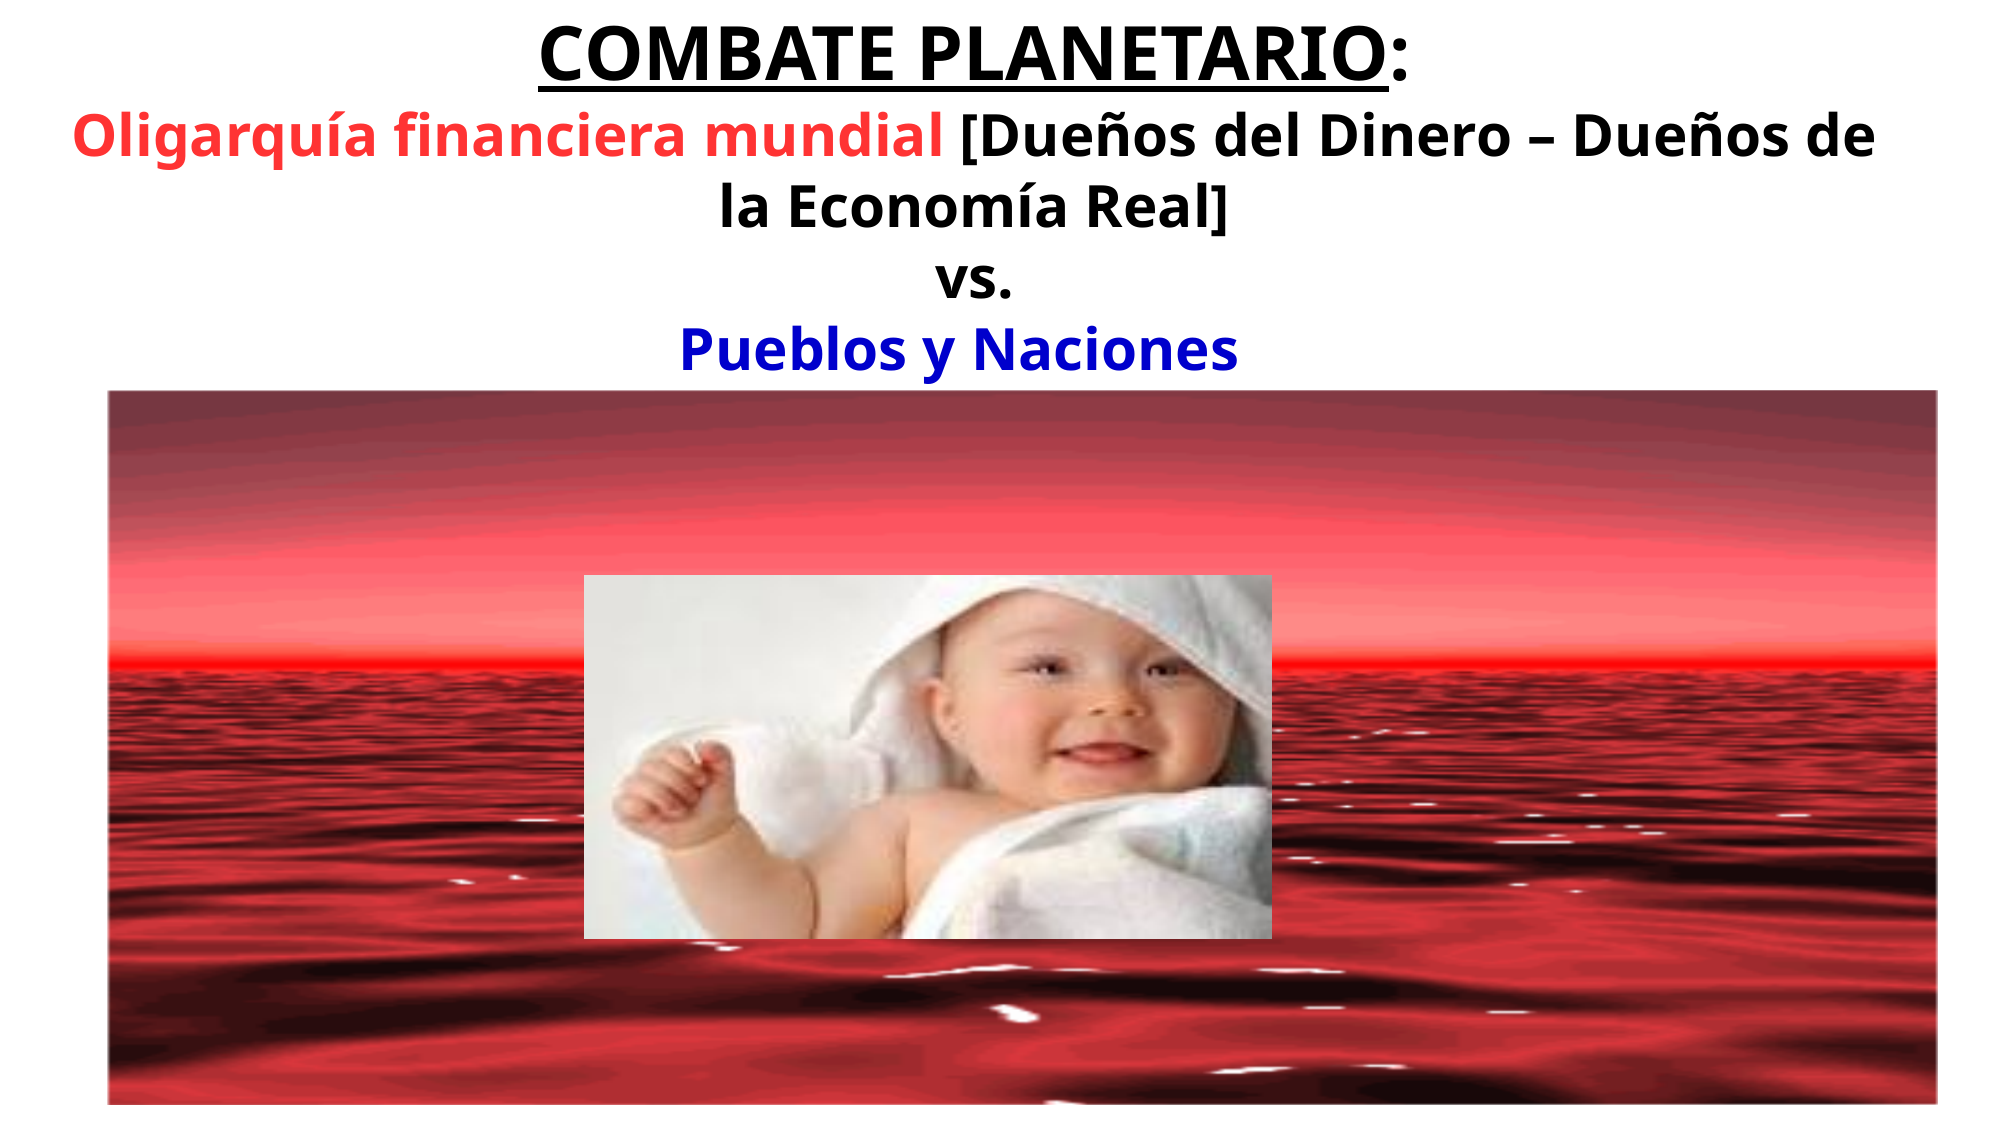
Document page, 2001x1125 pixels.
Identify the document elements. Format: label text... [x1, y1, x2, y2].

picture [106, 389, 1938, 1105]
title COMBATE PLANETARIO: Oligarquía financiera mundial [Dueños del Dinero – Dueños de la Economía Real] vs. Pueblos y Naciones [47, 0, 1902, 392]
